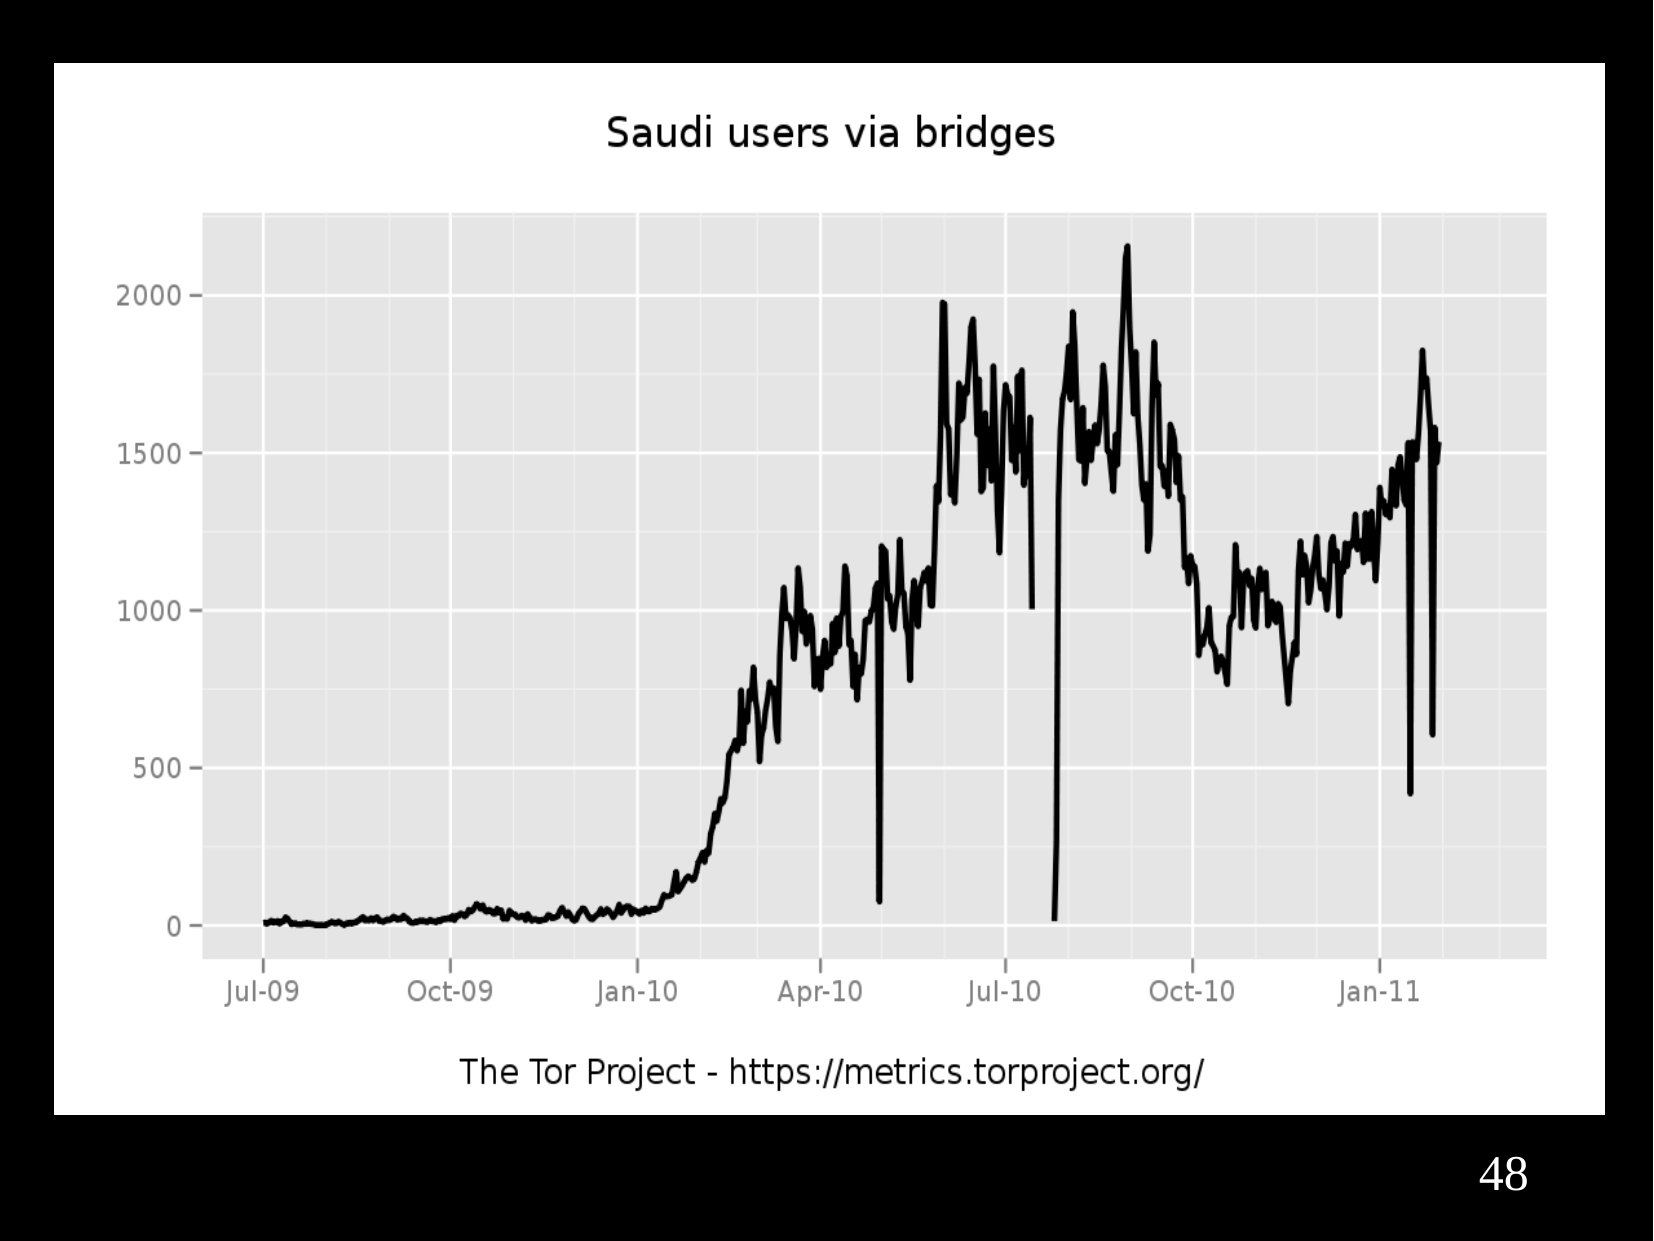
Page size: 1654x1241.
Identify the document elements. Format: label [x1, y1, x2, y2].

picture [54, 63, 1605, 1115]
